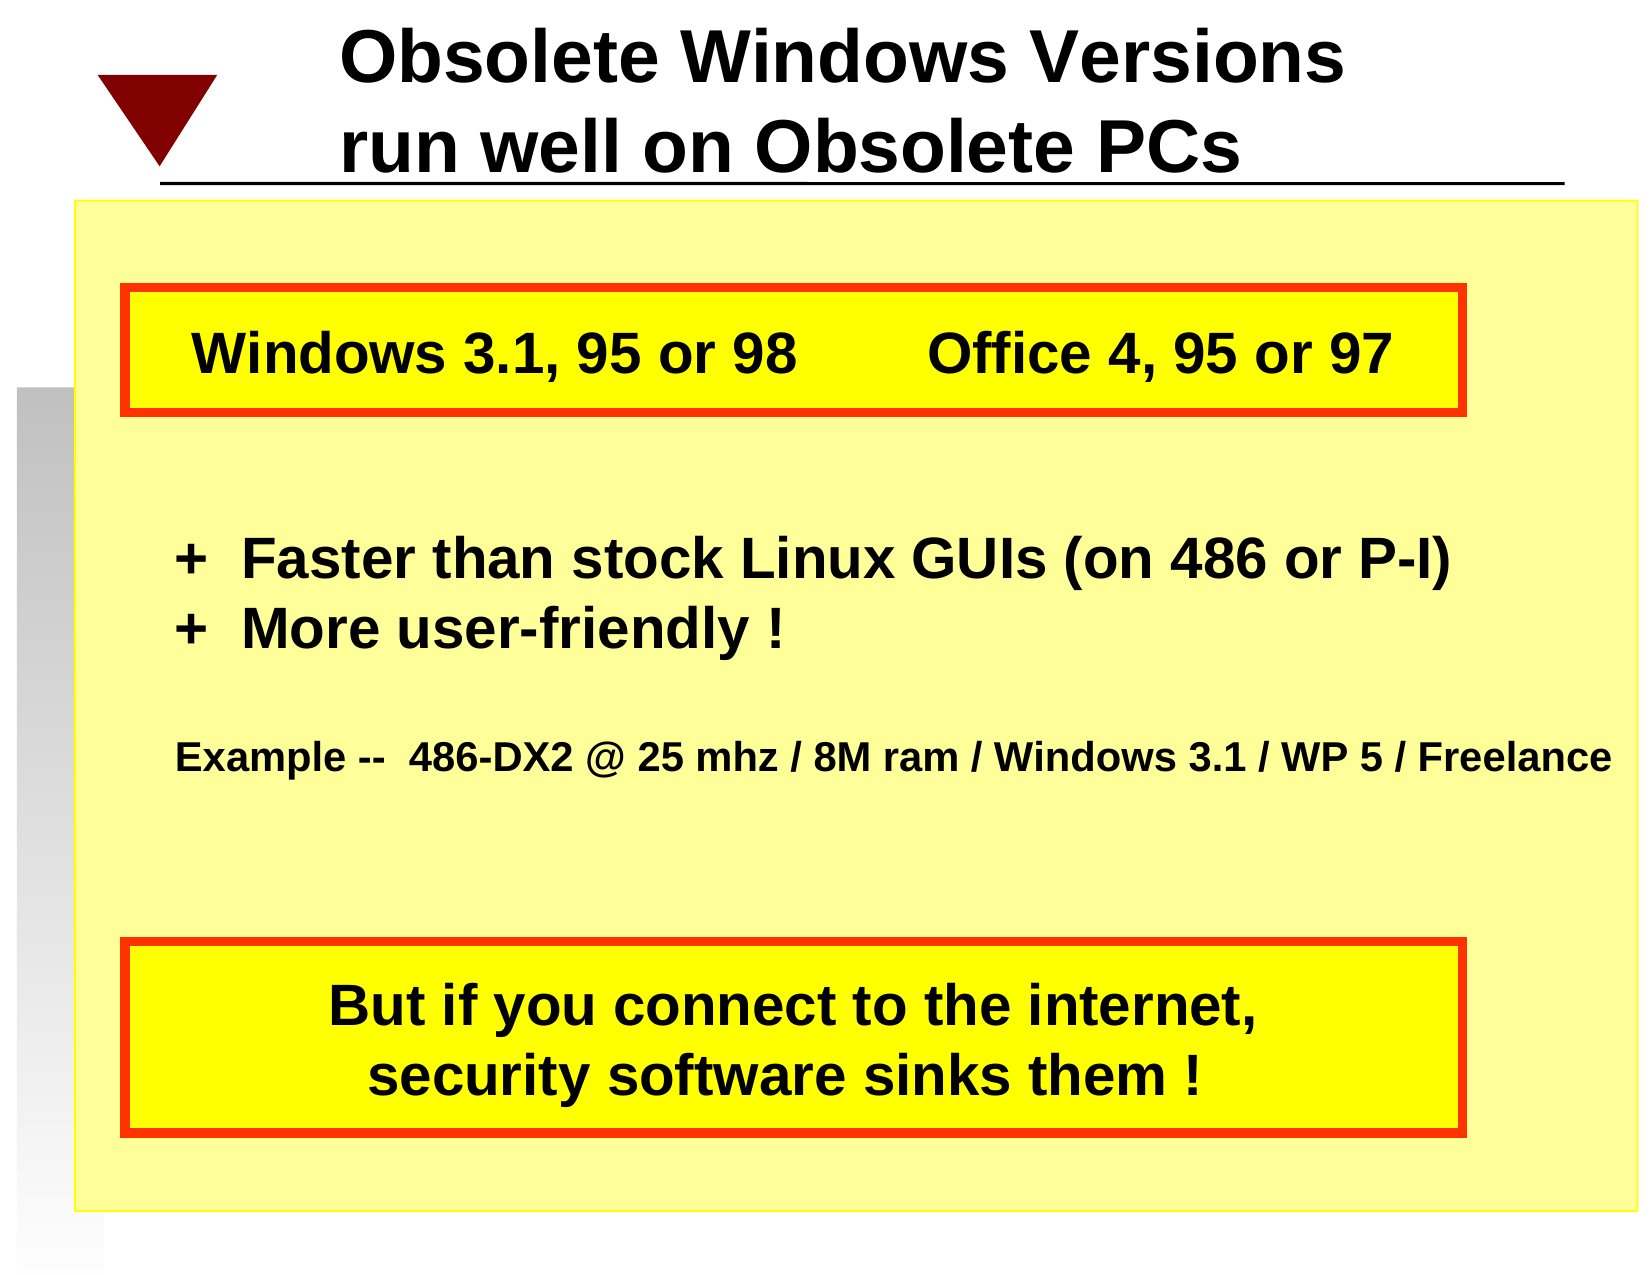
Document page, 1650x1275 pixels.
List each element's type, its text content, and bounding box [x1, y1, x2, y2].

text_box [16, 200, 1638, 1275]
text_box [97, 74, 218, 167]
text_box Obsolete Windows Versions run well on Obsolete PCs [324, 0, 1363, 196]
text_box But if you connect to the internet, security software sinks them ! [125, 941, 1463, 1134]
text_box Windows 3.1, 95 or 98 Office 4, 95 or 97 [125, 287, 1463, 413]
text_box + Faster than stock Linux GUIs (on 486 or P-I) + More user-friendly ! Example -- 486-DX2 @ 25 mhz / 8M ram / Windows 3.1 / WP 5 / Freelance [160, 512, 1629, 1168]
